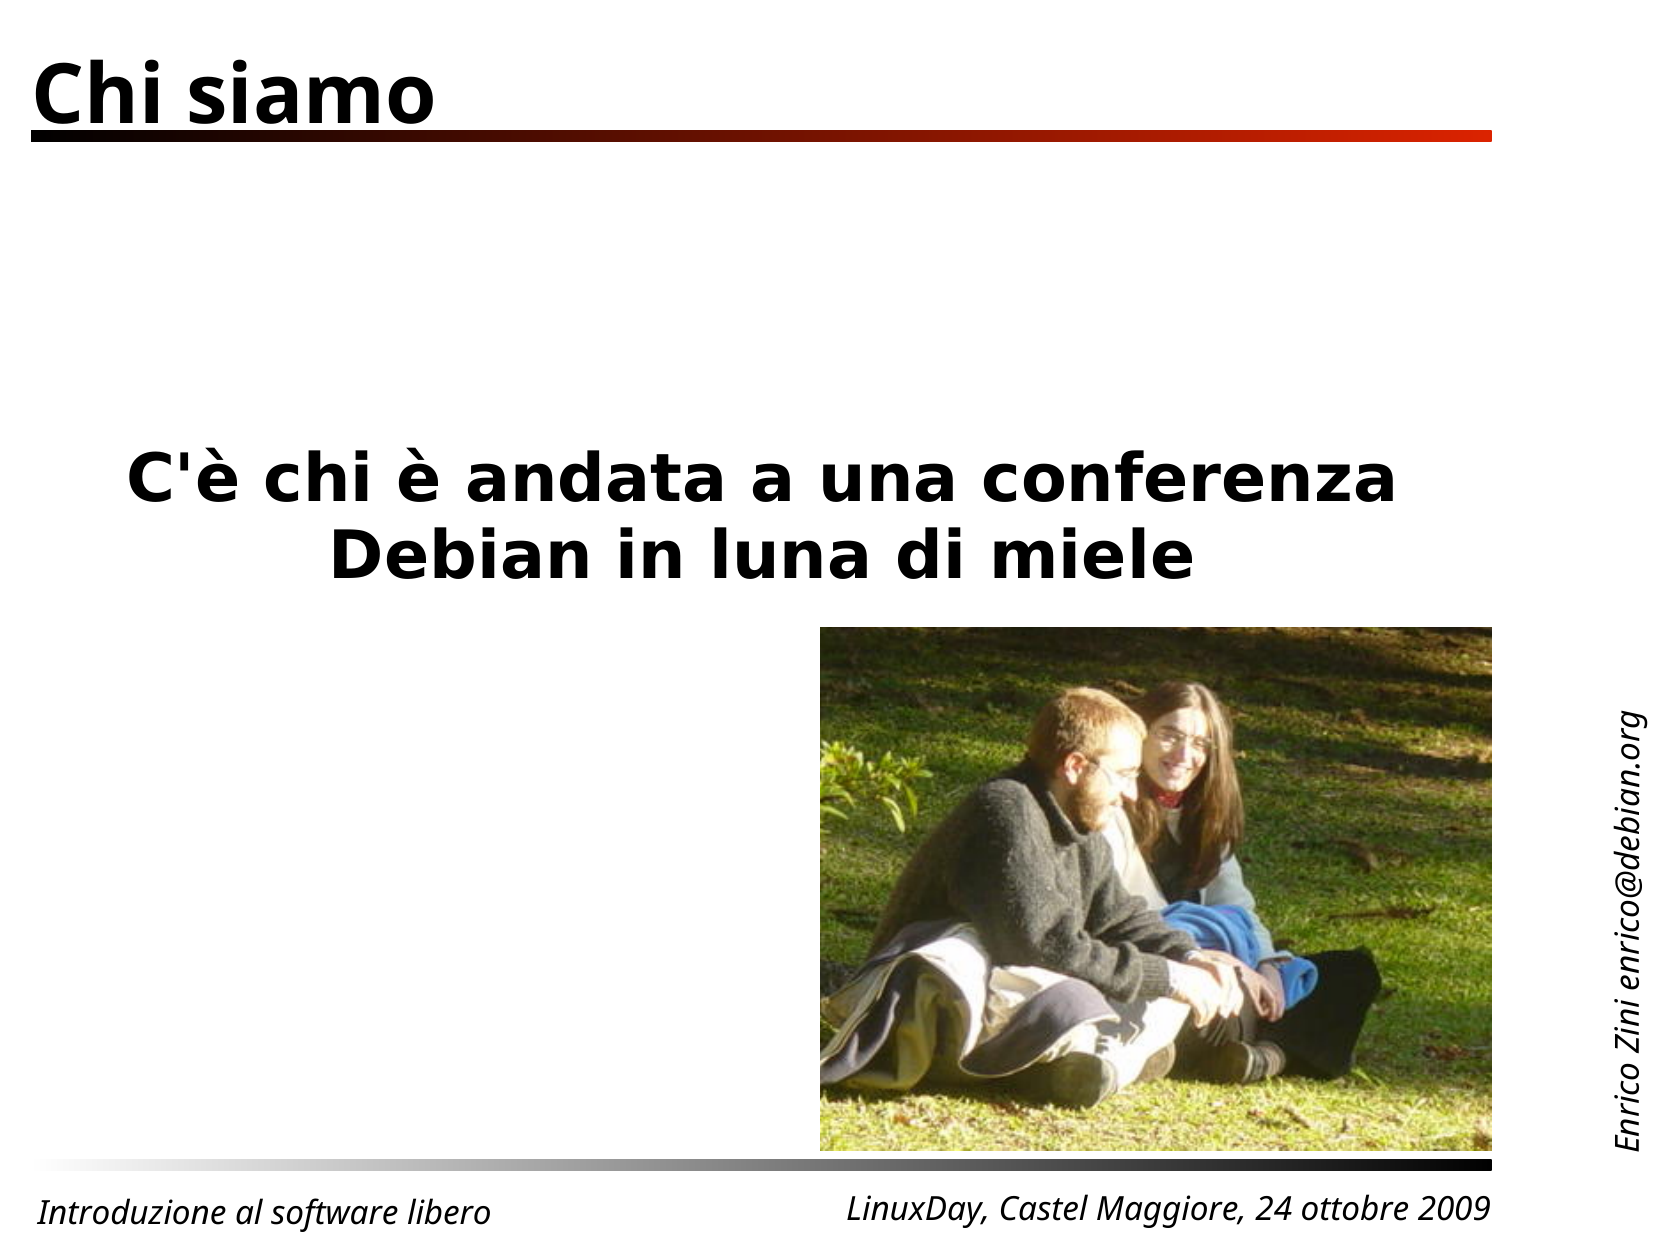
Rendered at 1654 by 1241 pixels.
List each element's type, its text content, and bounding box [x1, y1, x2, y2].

text_box C'è chi è andata a una conferenza Debian in luna di miele [30, 439, 1495, 595]
picture [820, 627, 1492, 1151]
text_box Chi siamo [31, 34, 1438, 168]
